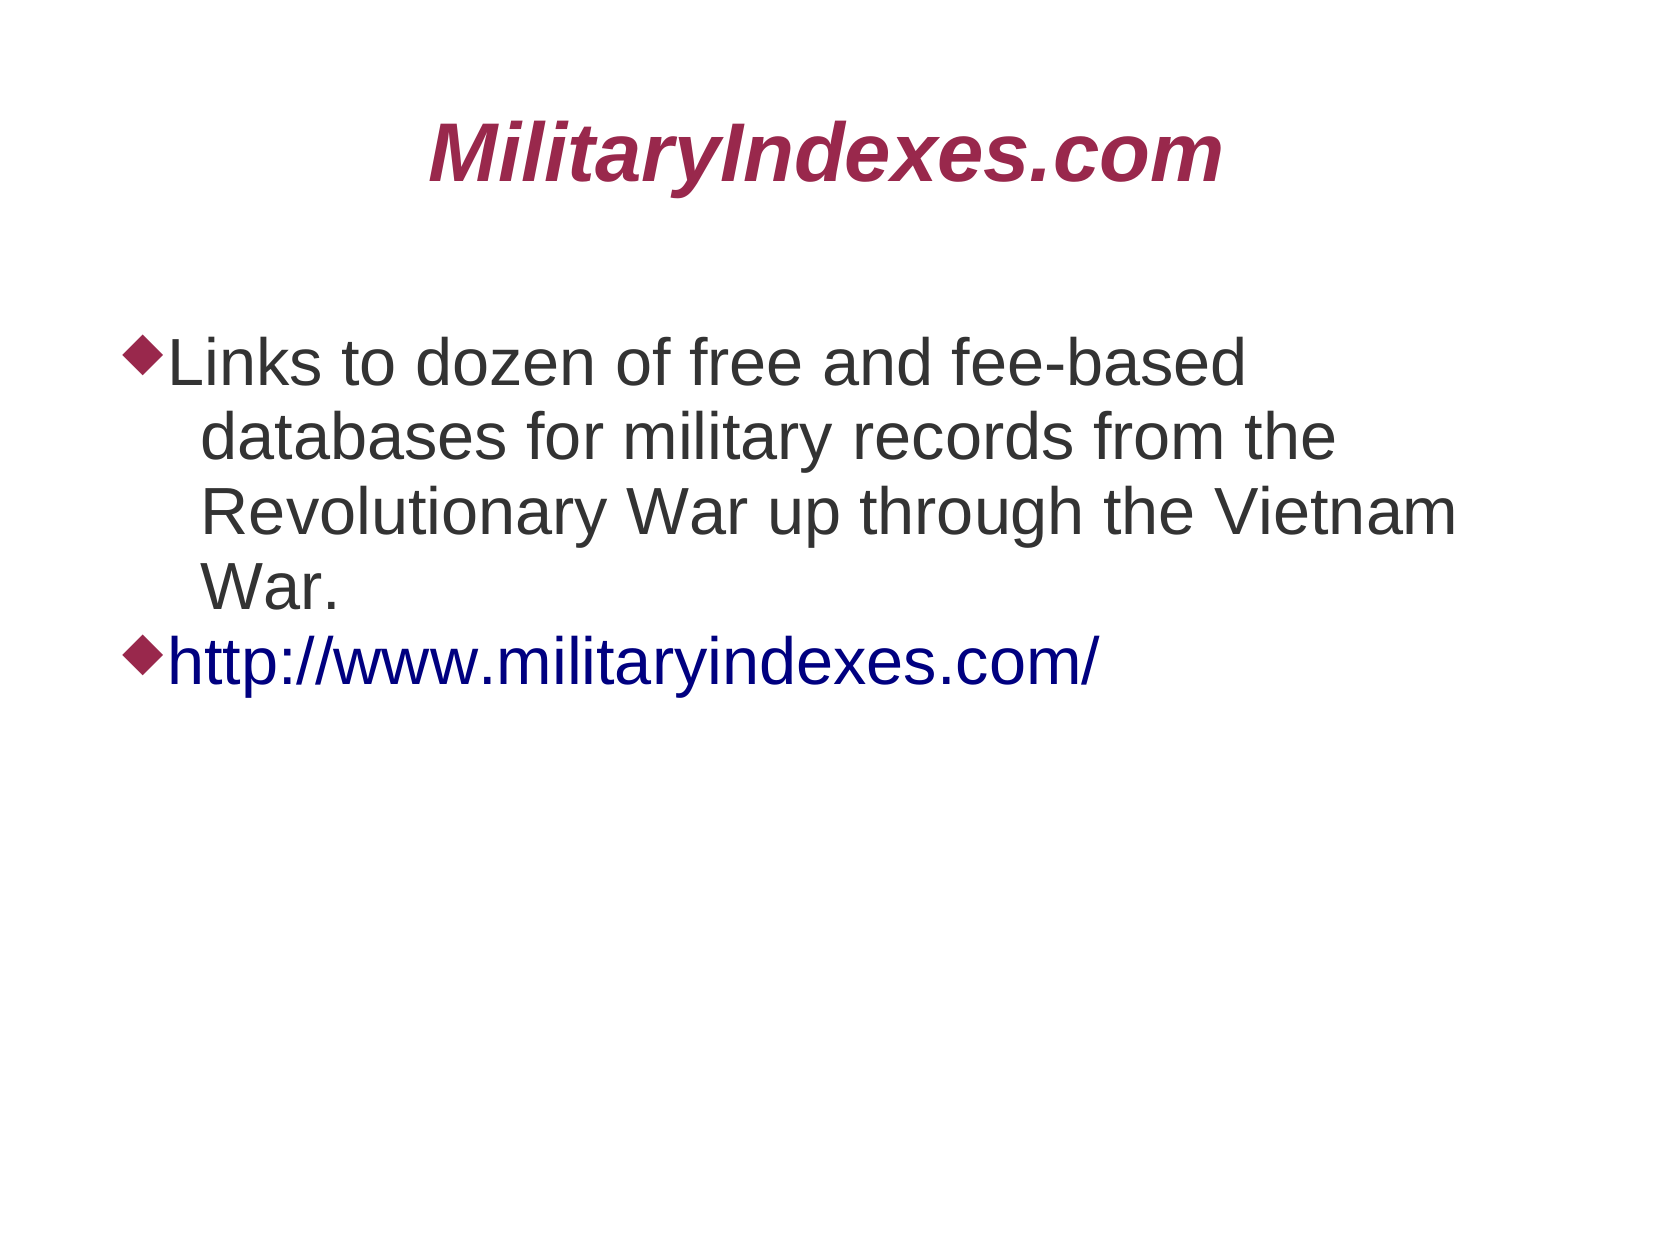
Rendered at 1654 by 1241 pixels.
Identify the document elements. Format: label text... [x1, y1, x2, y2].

title MilitaryIndexes.com [82, 56, 1571, 250]
list Links to dozen of free and fee-based databases for military records from the Revolutionary War up through the Vietnam War. http://www.militaryindexes.com/ [118, 324, 1571, 990]
